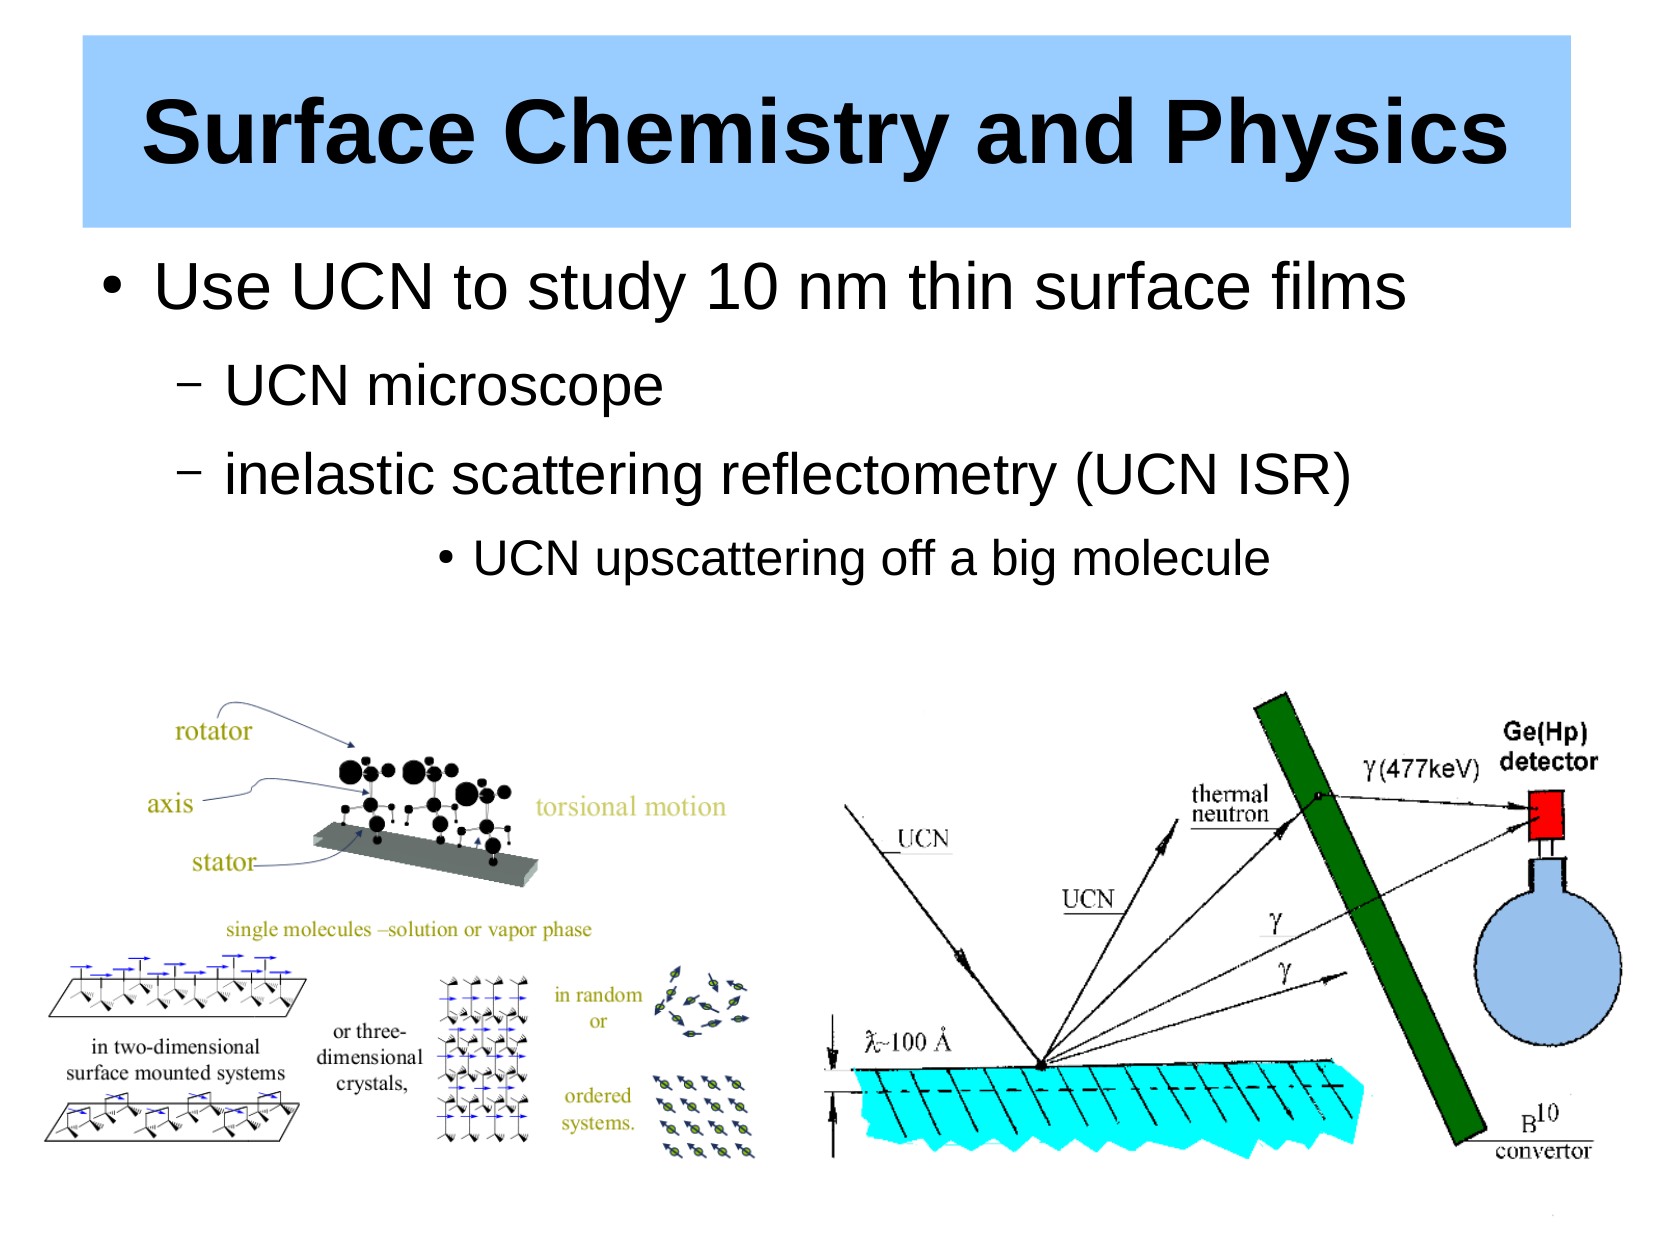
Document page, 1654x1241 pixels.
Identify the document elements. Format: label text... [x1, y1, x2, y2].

list Use UCN to study 10 nm thin surface films UCN microscope inelastic scattering reflectometry (UCN ISR) UCN upscattering off a big molecule [82, 248, 1571, 1053]
title Surface Chemistry and Physics [82, 35, 1571, 228]
picture [35, 540, 1654, 1241]
